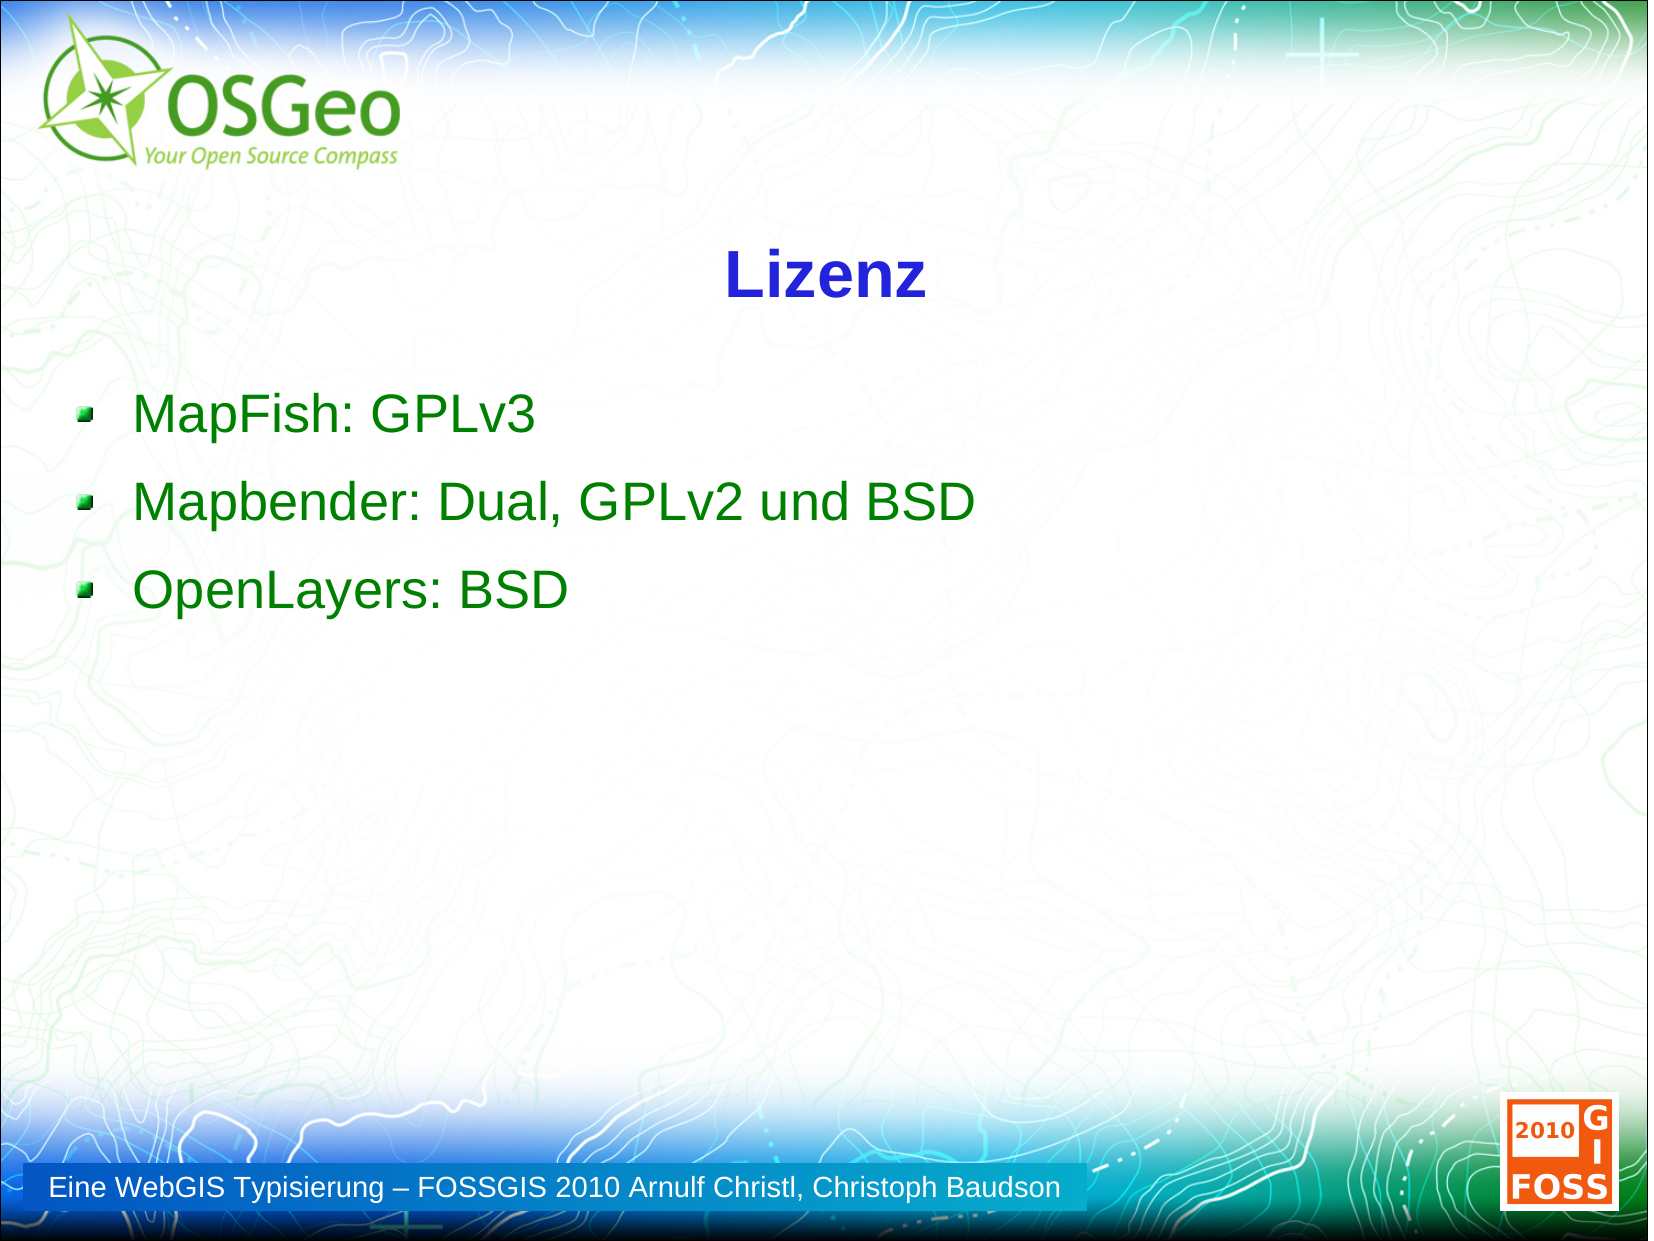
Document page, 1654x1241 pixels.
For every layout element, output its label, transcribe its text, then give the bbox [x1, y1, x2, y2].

title Lizenz [82, 208, 1571, 342]
picture [1, 1, 1647, 1240]
list MapFish: GPLv3 Mapbender: Dual, GPLv2 und BSD OpenLayers: BSD [76, 383, 1565, 1188]
